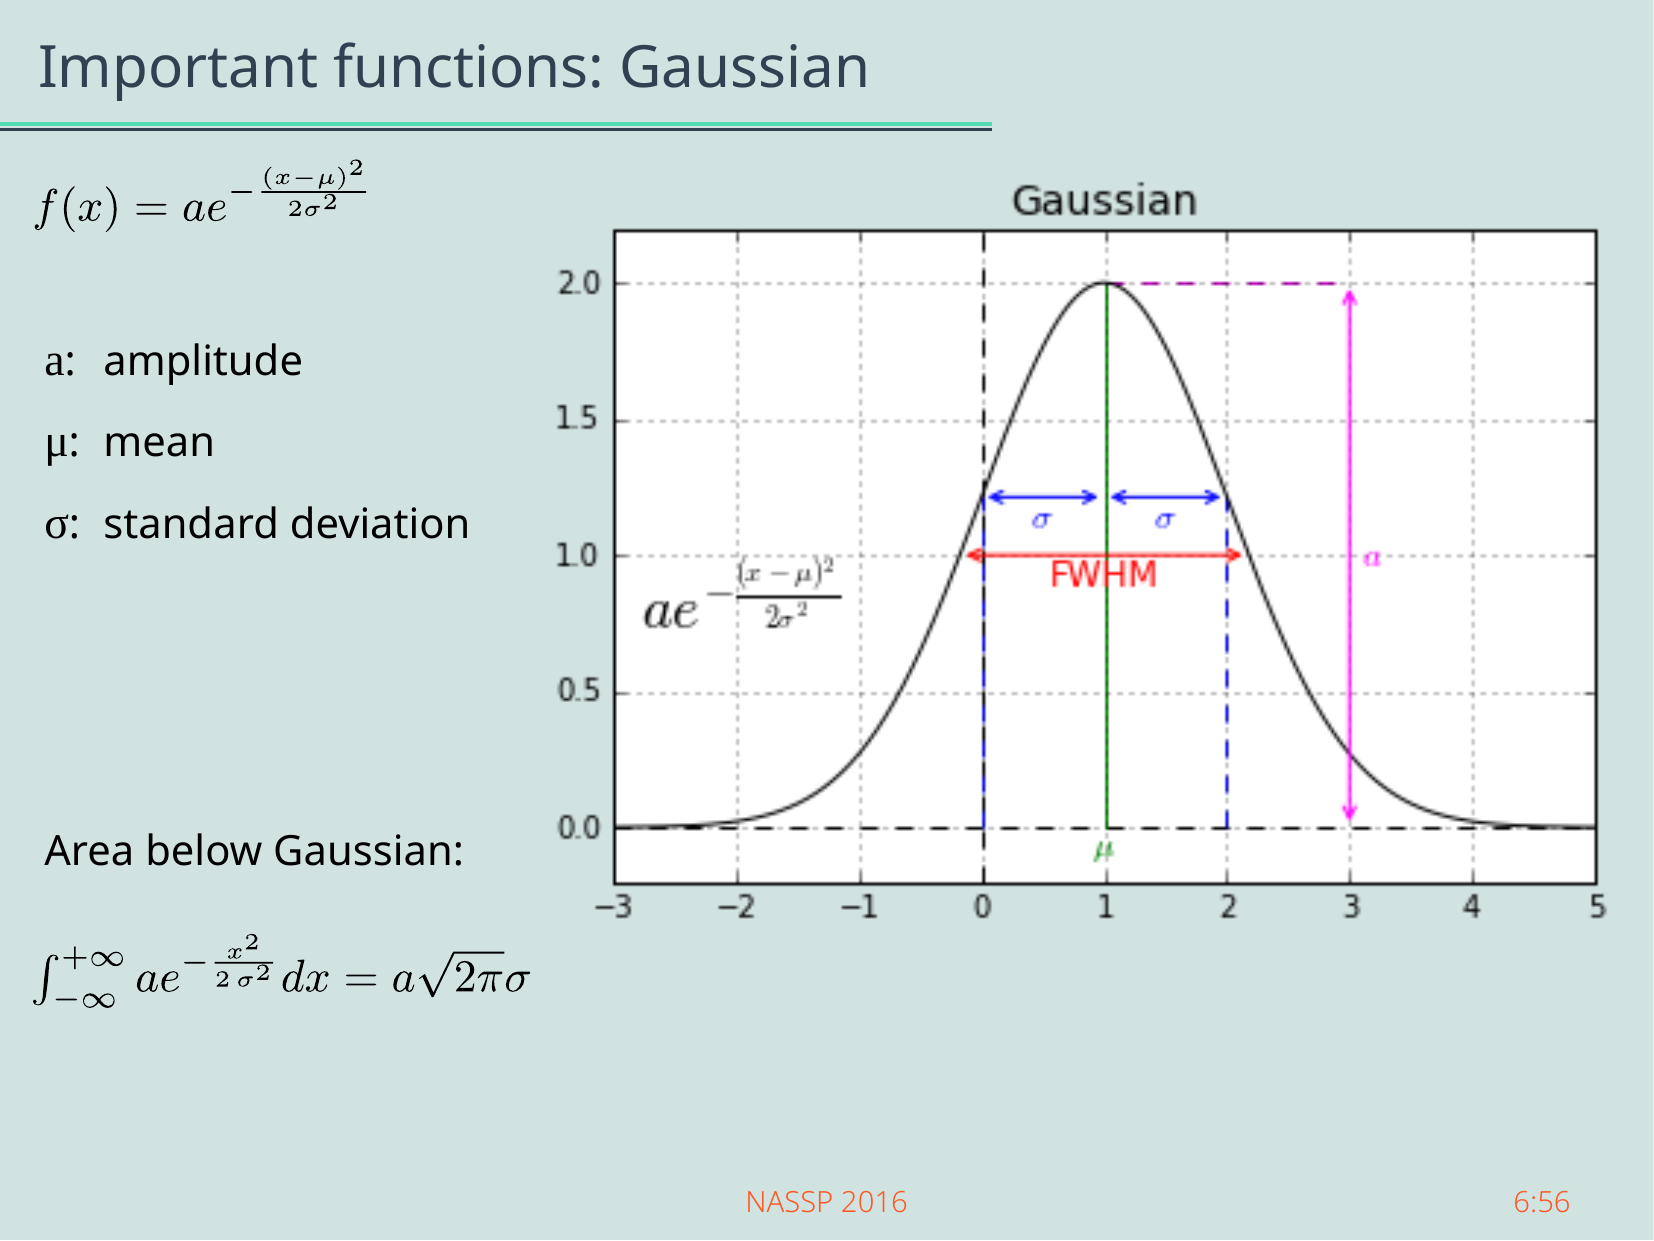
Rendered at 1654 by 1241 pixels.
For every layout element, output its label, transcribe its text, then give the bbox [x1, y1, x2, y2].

text_box a: amplitude μ: mean σ: standard deviation Area below Gaussian: [29, 159, 1636, 1182]
text_box Important functions: Gaussian [23, 17, 1063, 103]
text_box [32, 159, 367, 233]
picture [535, 163, 1625, 945]
text_box [30, 933, 533, 1012]
